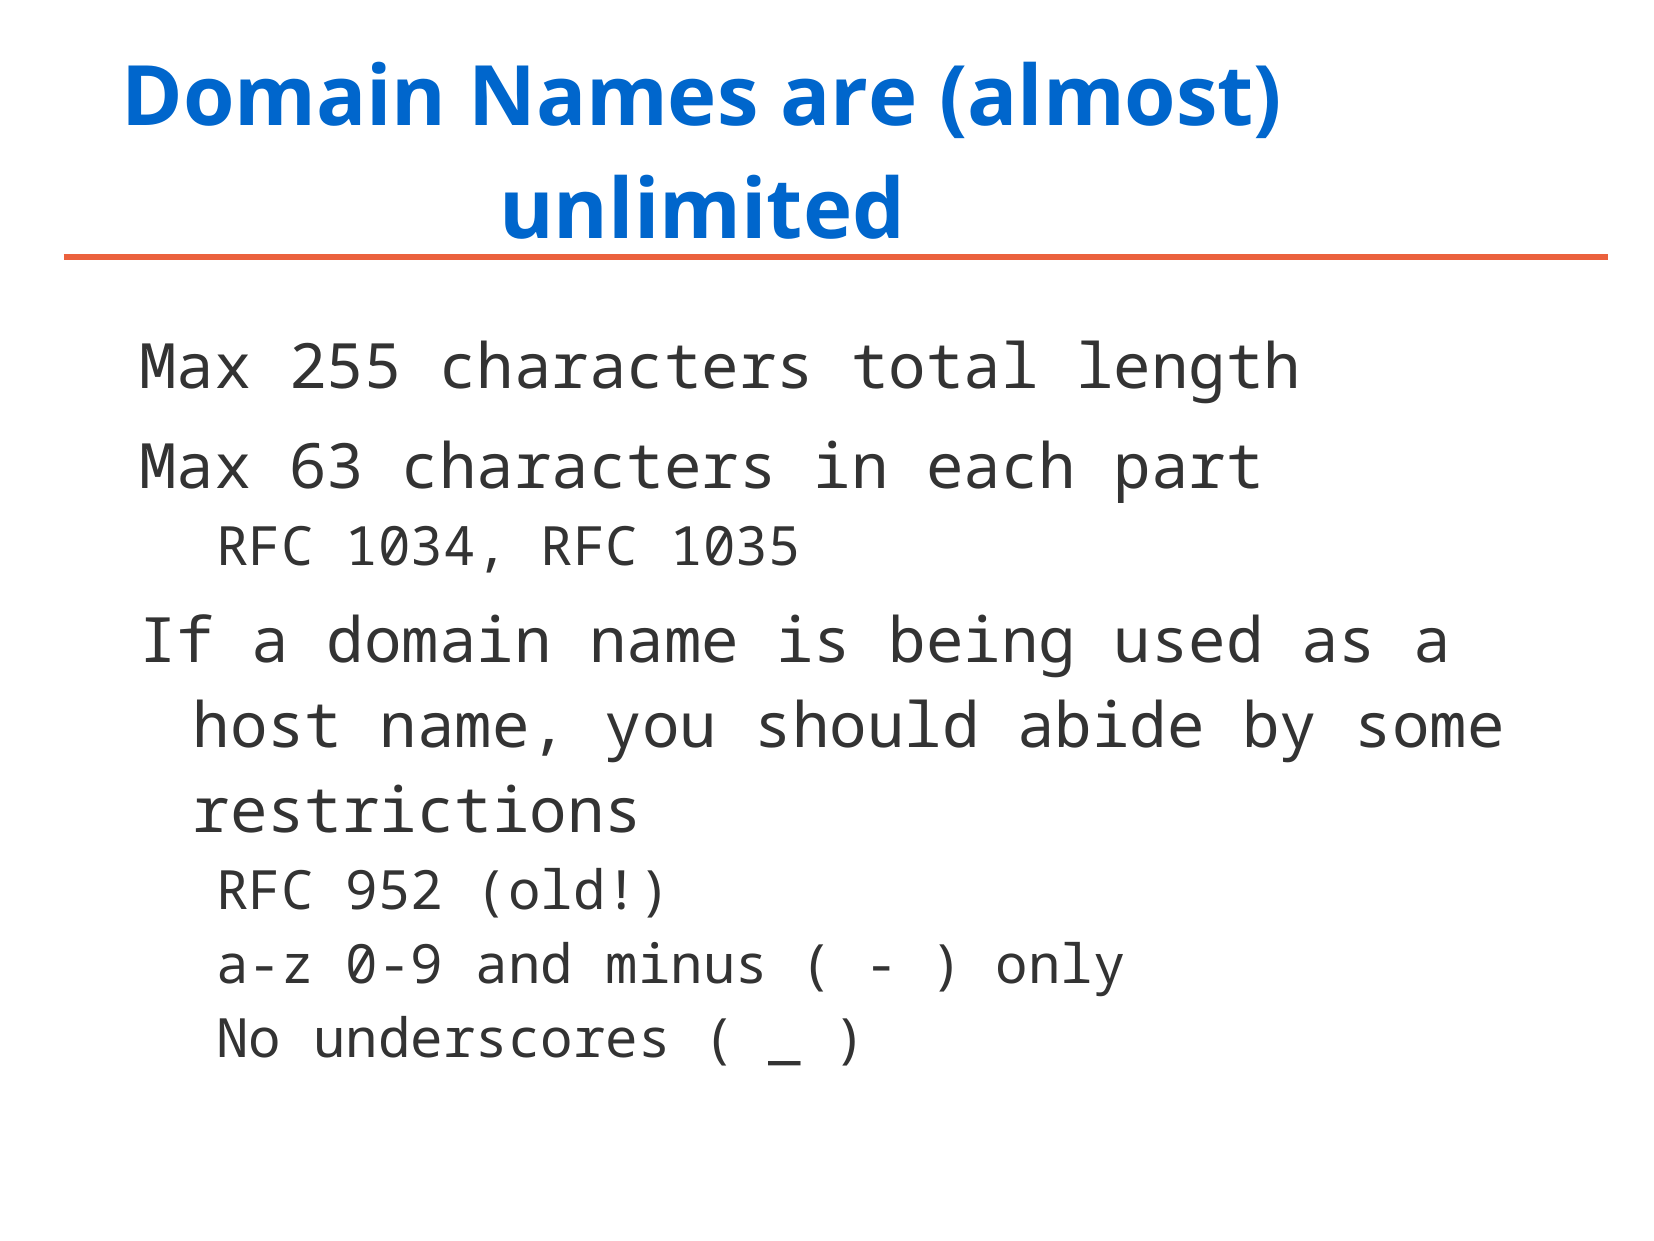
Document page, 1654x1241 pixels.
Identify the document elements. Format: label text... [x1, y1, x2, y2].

list Max 255 characters total length Max 63 characters in each part RFC 1034, RFC 1035 If a domain name is being used as a host name, you should abide by some restrictions RFC 952 (old!) a-z 0-9 and minus ( - ) only No underscores ( _ ) [121, 322, 1561, 1133]
title Domain Names are (almost) unlimited [121, 46, 1534, 254]
